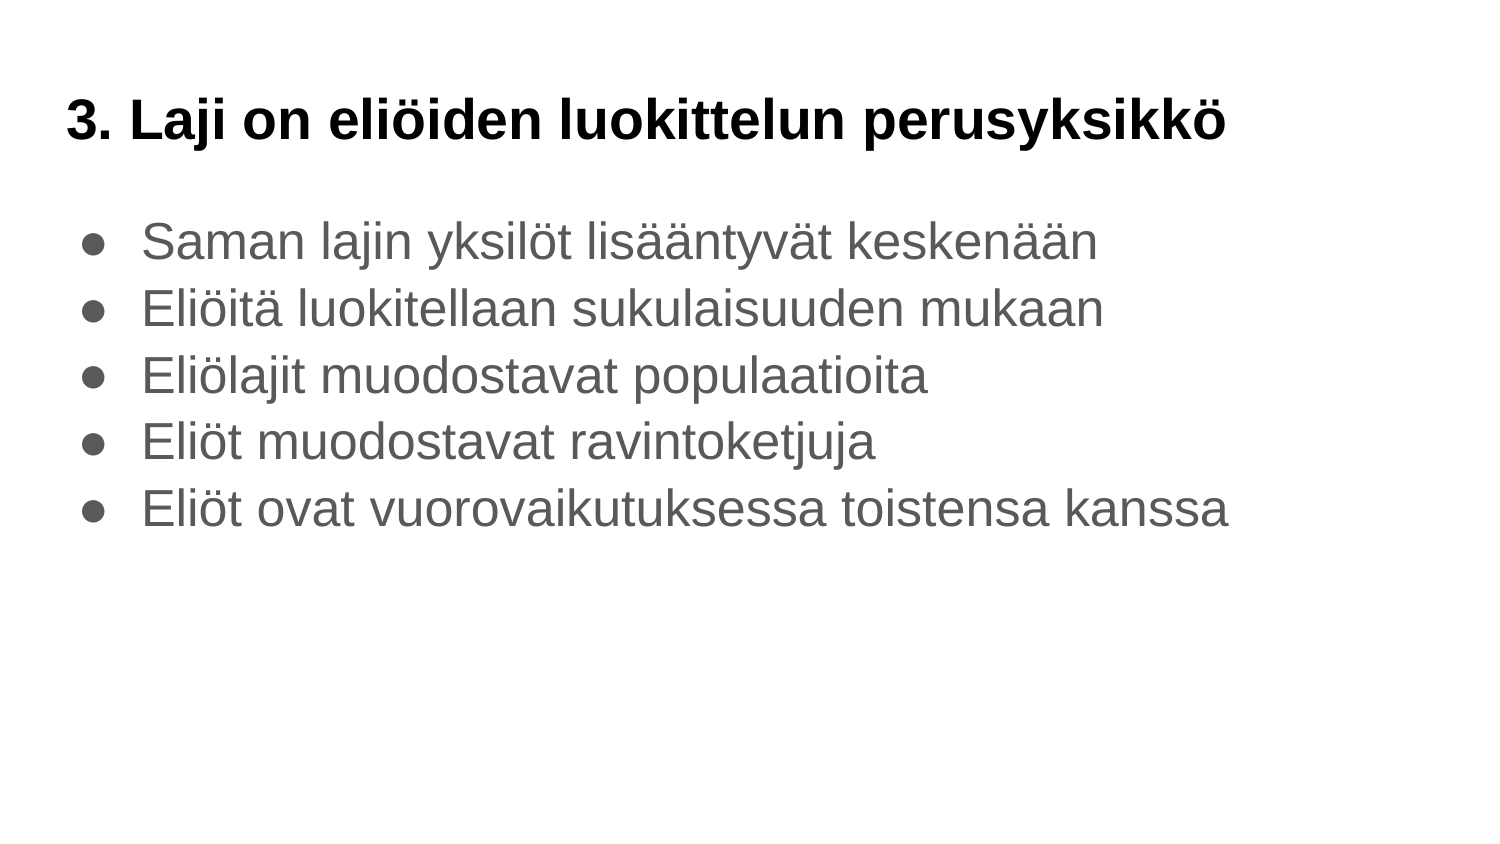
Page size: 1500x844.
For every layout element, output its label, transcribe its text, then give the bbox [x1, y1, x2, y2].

list Saman lajin yksilöt lisääntyvät keskenään Eliöitä luokitellaan sukulaisuuden mukaan Eliölajit muodostavat populaatioita Eliöt muodostavat ravintoketjuja Eliöt ovat vuorovaikutuksessa toistensa kanssa [51, 189, 1449, 750]
title 3. Laji on eliöiden luokittelun perusyksikkö [51, 72, 1449, 167]
